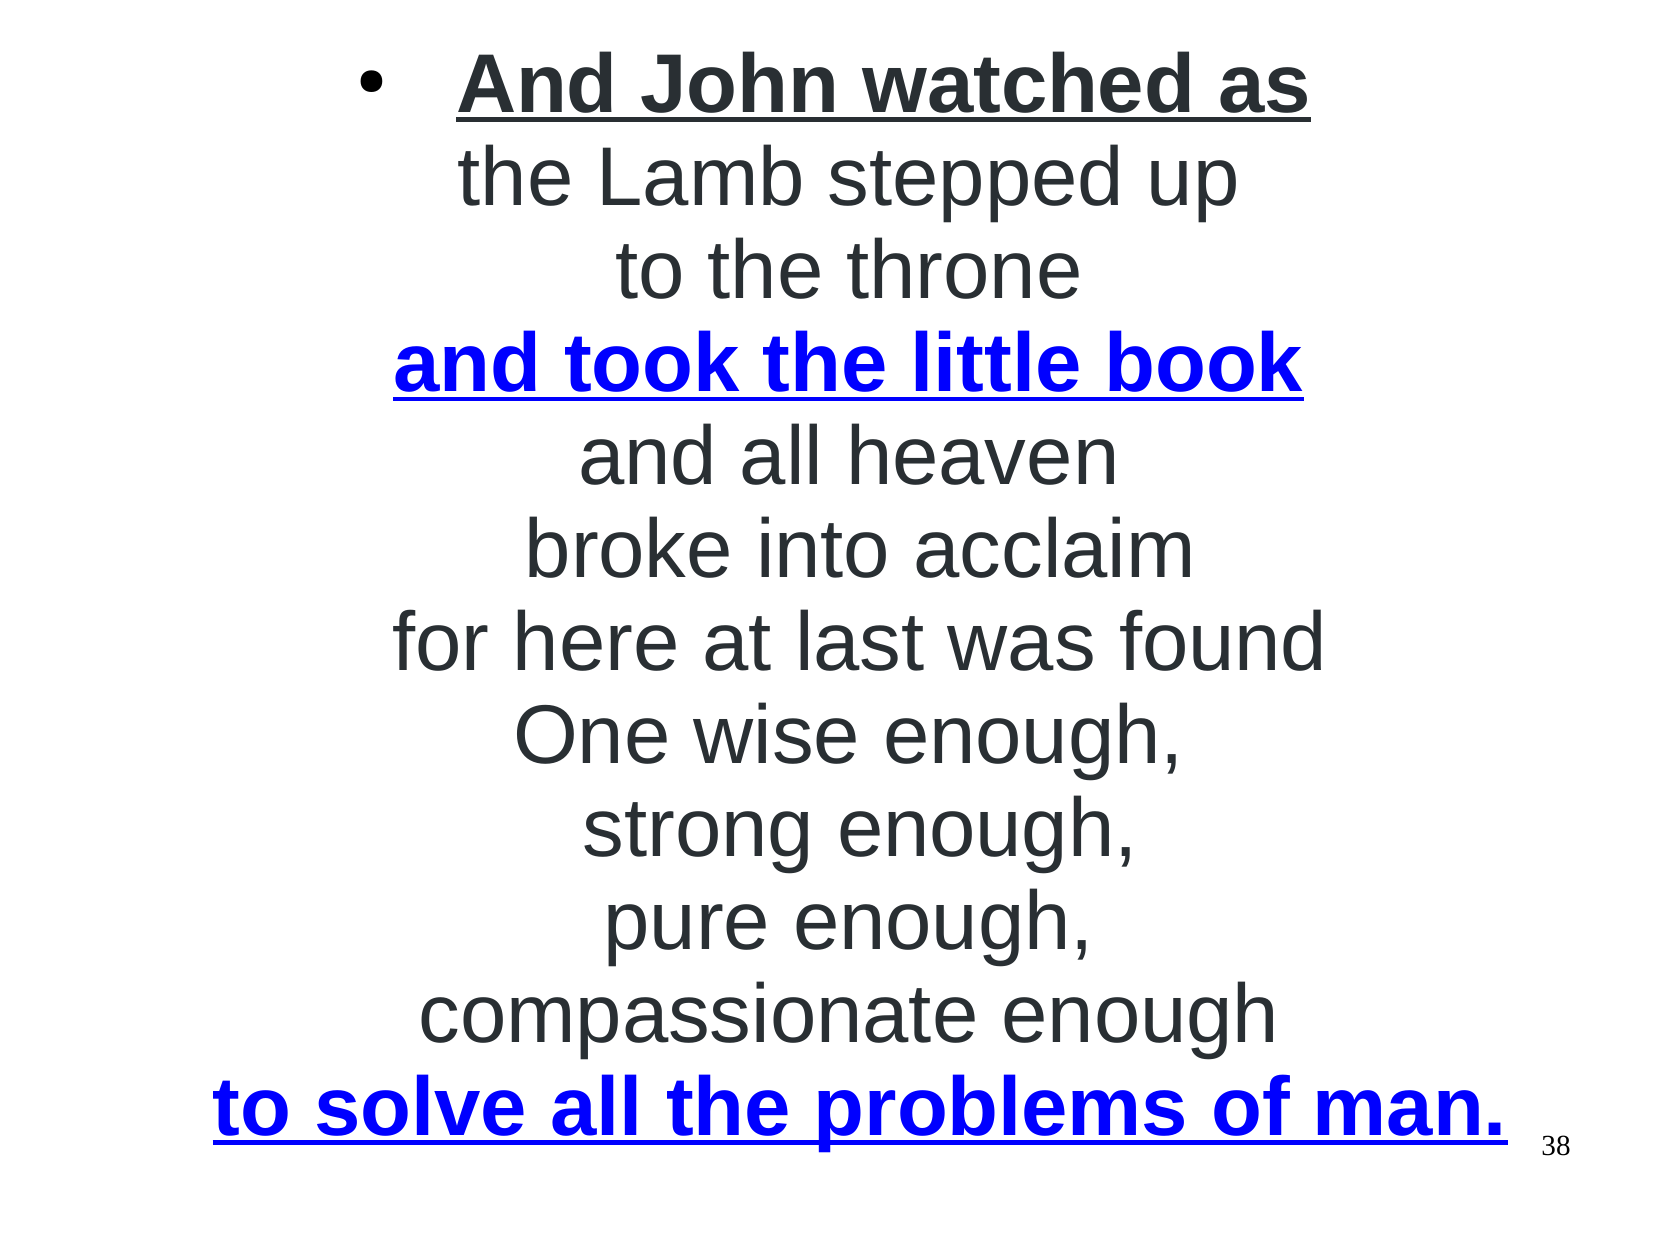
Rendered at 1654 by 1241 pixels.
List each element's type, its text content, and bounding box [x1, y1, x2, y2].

list And John watched as the Lamb stepped up to the throne and took the little book and all heaven broke into acclaim for here at last was found One wise enough, strong enough, pure enough, compassionate enough to solve all the problems of man. [37, 37, 1613, 1238]
